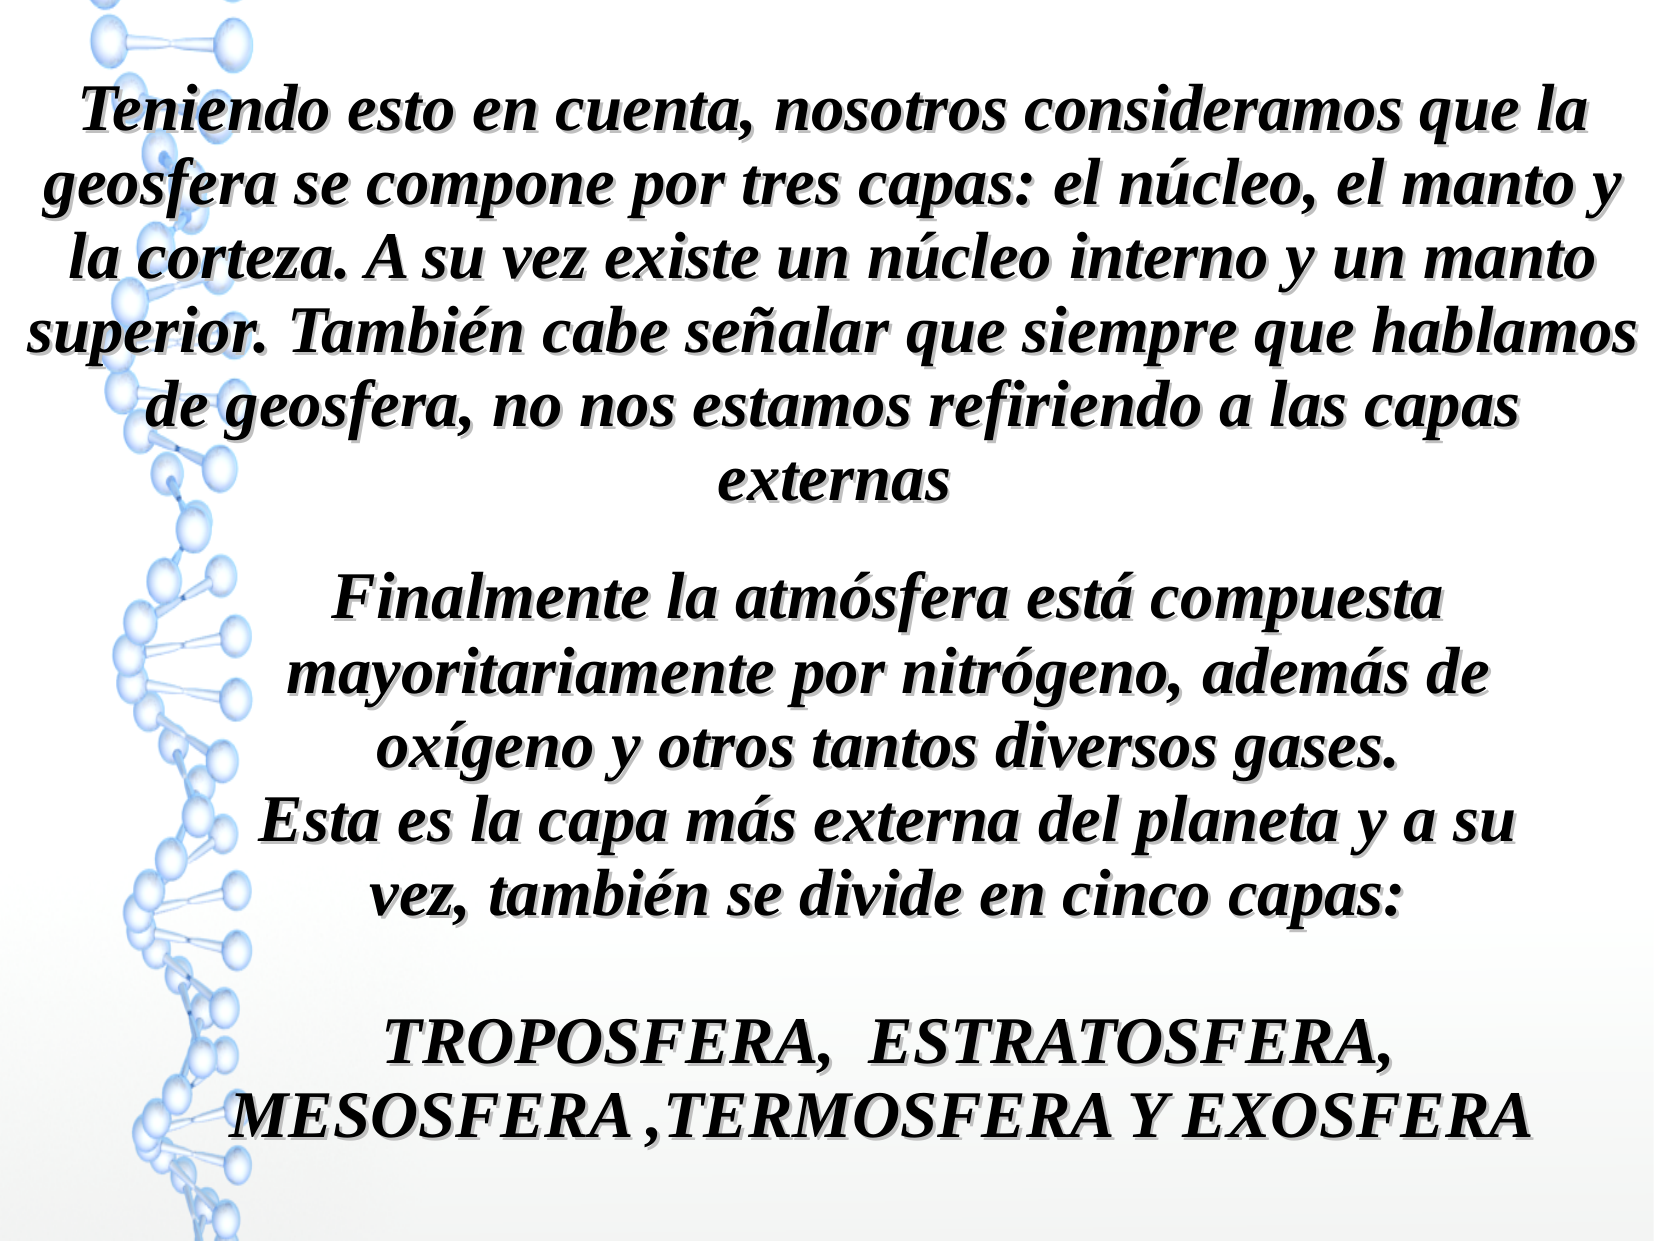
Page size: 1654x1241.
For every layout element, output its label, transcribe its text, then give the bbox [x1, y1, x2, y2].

subtitle Finalmente la atmósfera está compuesta mayoritariamente por nitrógeno, además de oxígeno y otros tantos diversos gases. Esta es la capa más externa del planeta y a su vez, también se divide en cinco capas: TROPOSFERA, ESTRATOSFERA, MESOSFERA ,TERMOSFERA Y EXOSFERA [224, 516, 1554, 1216]
text_box Teniendo esto en cuenta, nosotros consideramos que la geosfera se compone por tres capas: el núcleo, el manto y la corteza. A su vez existe un núcleo interno y un manto superior. También cabe señalar que siempre que hablamos de geosfera, no nos estamos refiriendo a las capas externas [23, 70, 1646, 516]
picture [0, 0, 1654, 1241]
